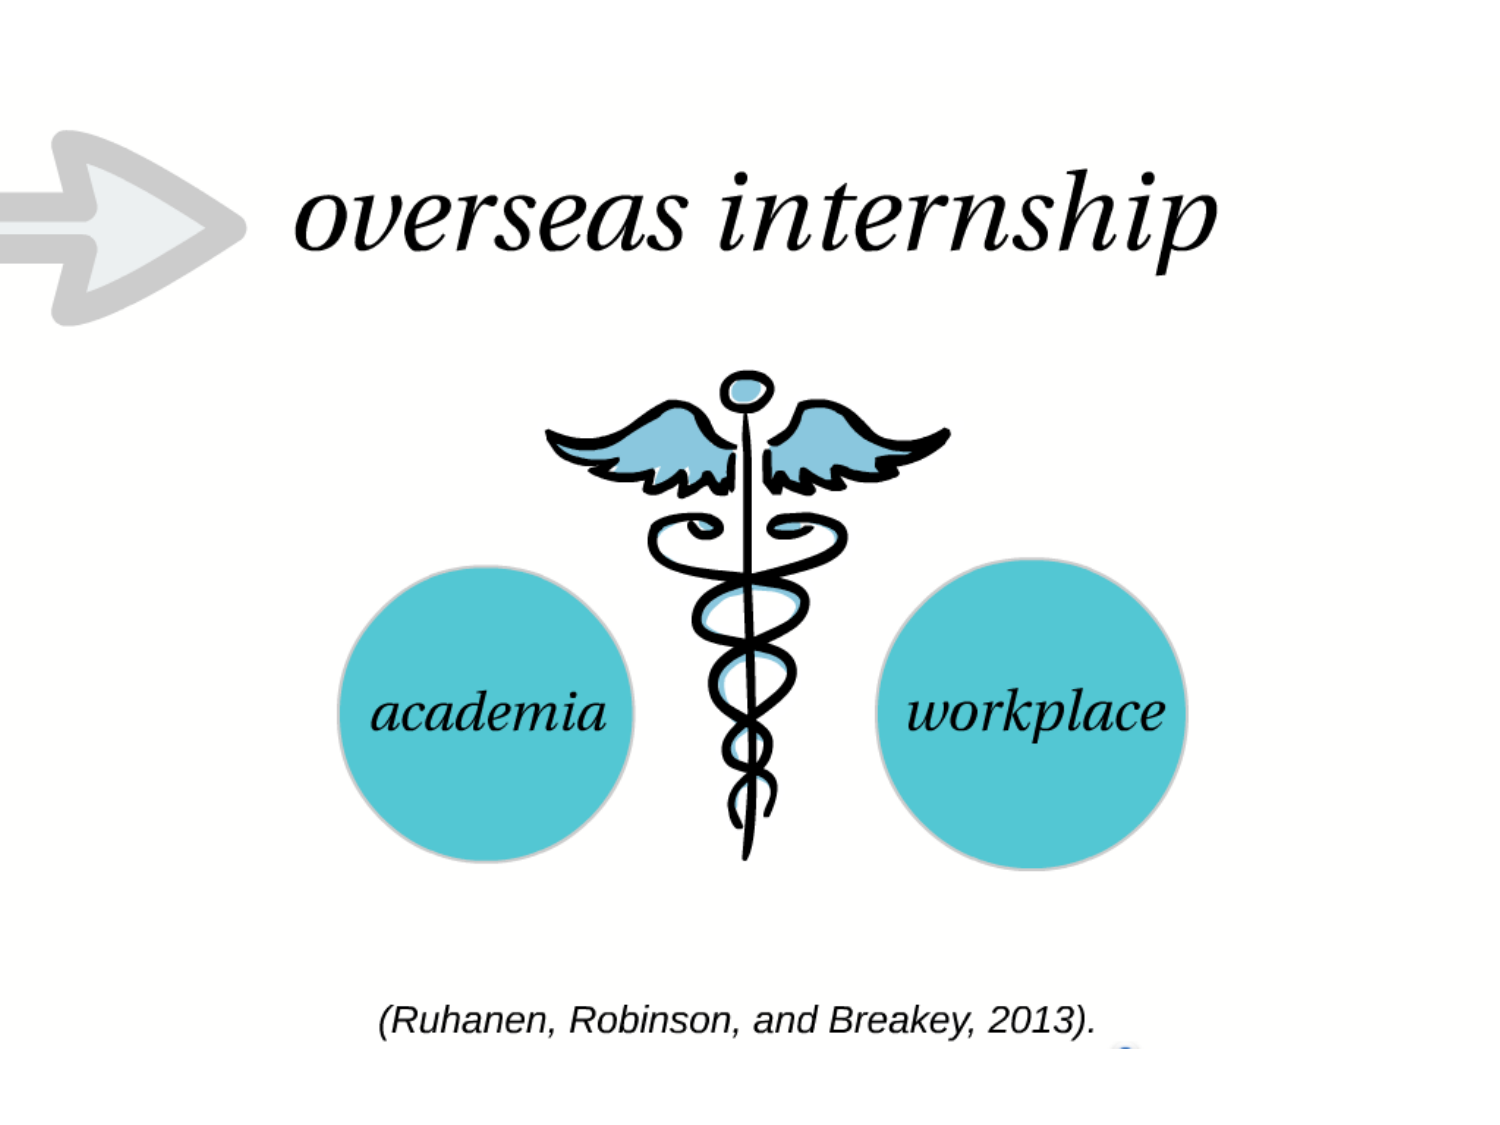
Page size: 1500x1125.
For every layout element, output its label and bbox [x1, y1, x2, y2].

picture [0, 76, 1500, 1049]
